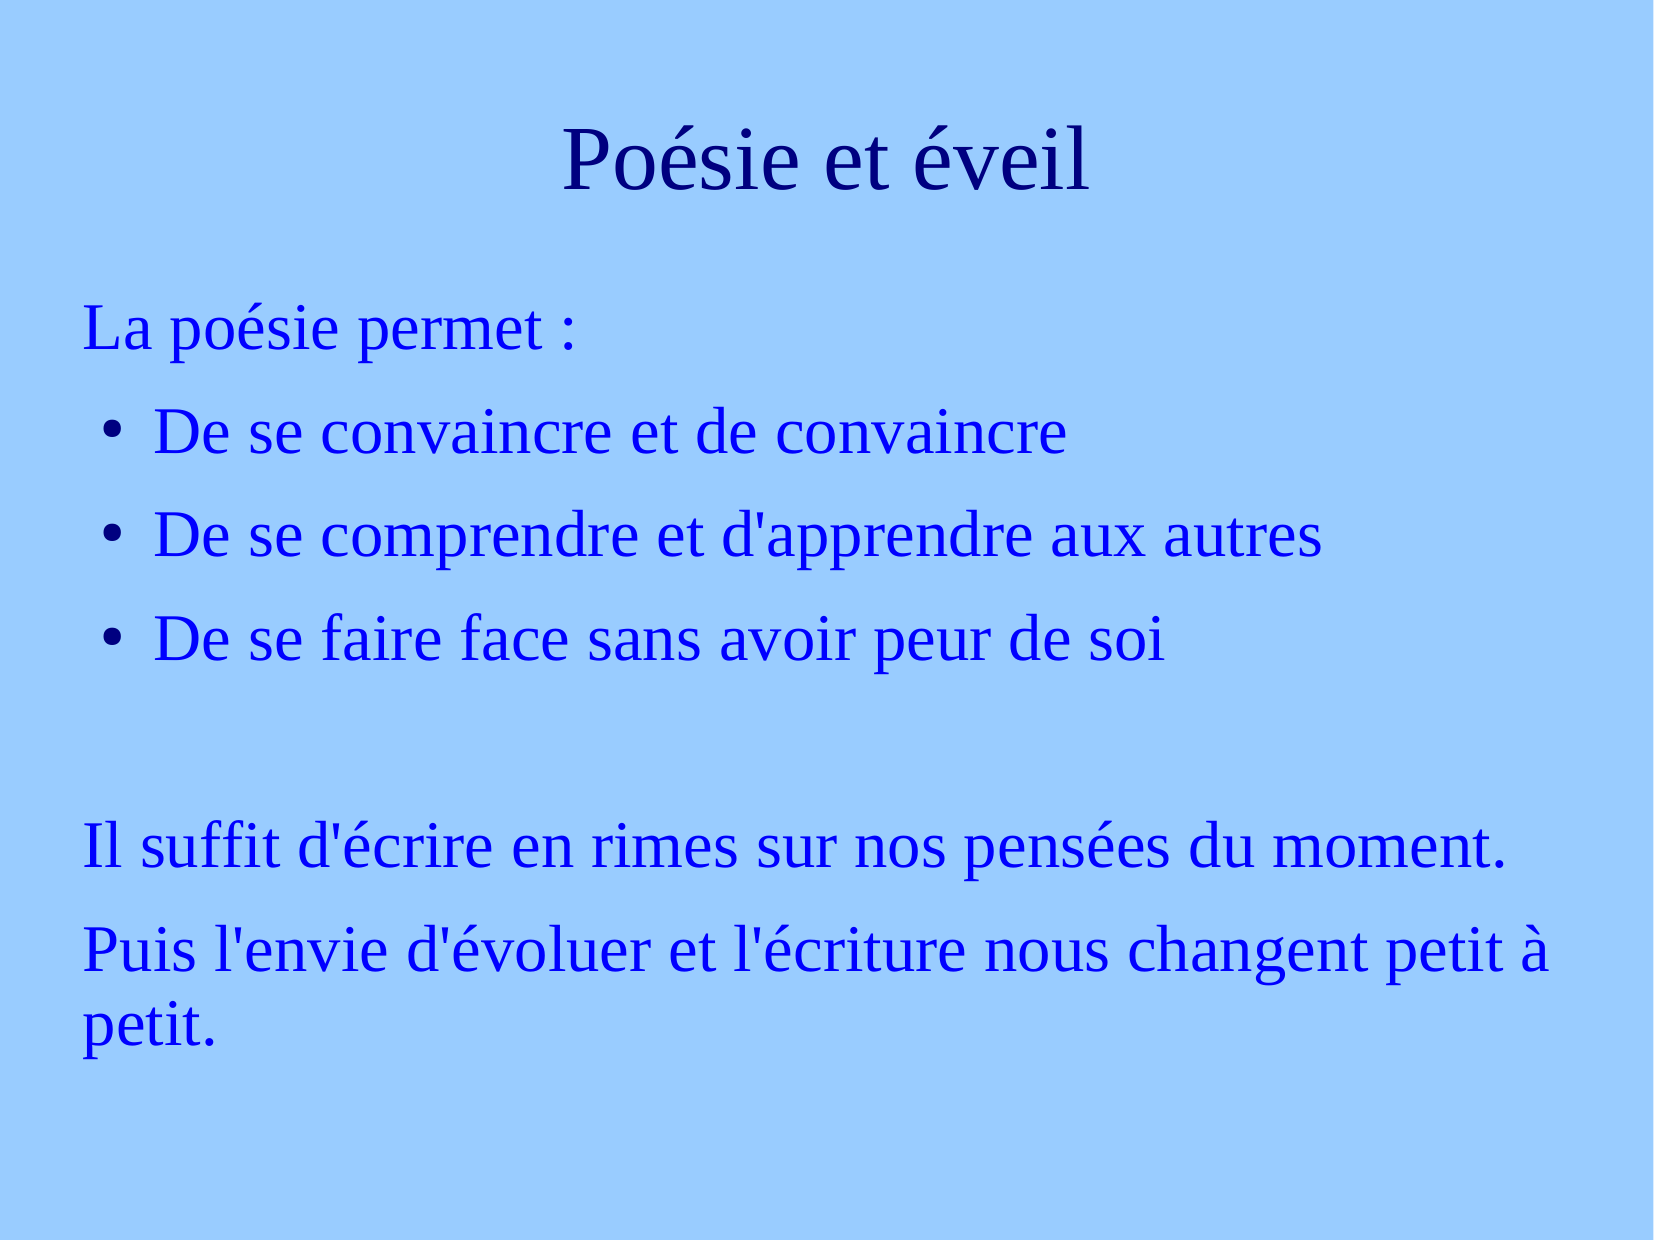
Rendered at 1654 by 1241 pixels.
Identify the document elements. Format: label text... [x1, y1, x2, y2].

title Poésie et éveil [82, 55, 1571, 263]
list La poésie permet : De se convaincre et de convaincre De se comprendre et d'apprendre aux autres De se faire face sans avoir peur de soi Il suffit d'écrire en rimes sur nos pensées du moment. Puis l'envie d'évoluer et l'écriture nous changent petit à petit. [82, 290, 1571, 1060]
